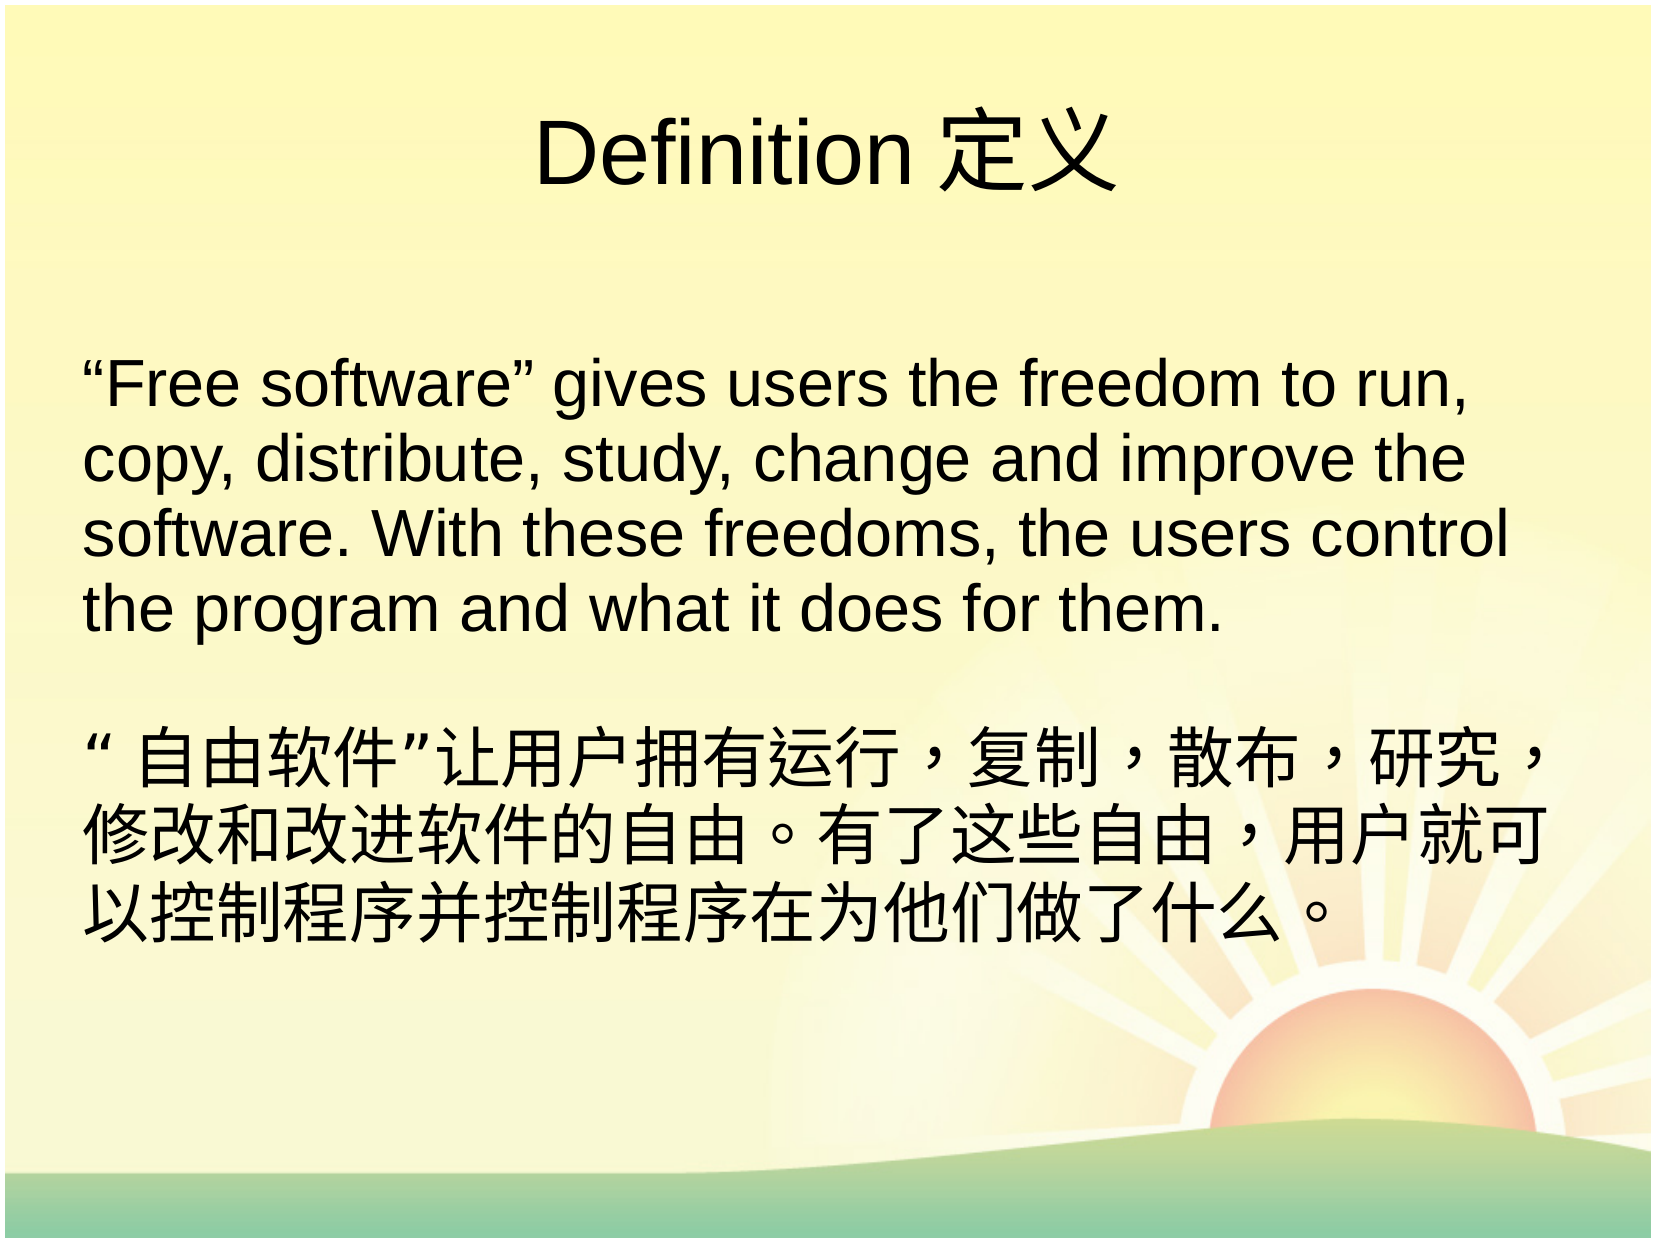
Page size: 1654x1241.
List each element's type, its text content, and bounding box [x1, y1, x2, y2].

picture [5, 5, 1651, 1238]
subtitle “Free software” gives users the freedom to run, copy, distribute, study, change and improve the software. With these freedoms, the users control the program and what it does for them. “自由软件”让用户拥有运行，复制，散布，研究，修改和改进软件的自由。有了这些自由，用户就可以控制程序并控制程序在为他们做了什么。 [82, 290, 1571, 1010]
title Definition定义 [82, 49, 1571, 257]
